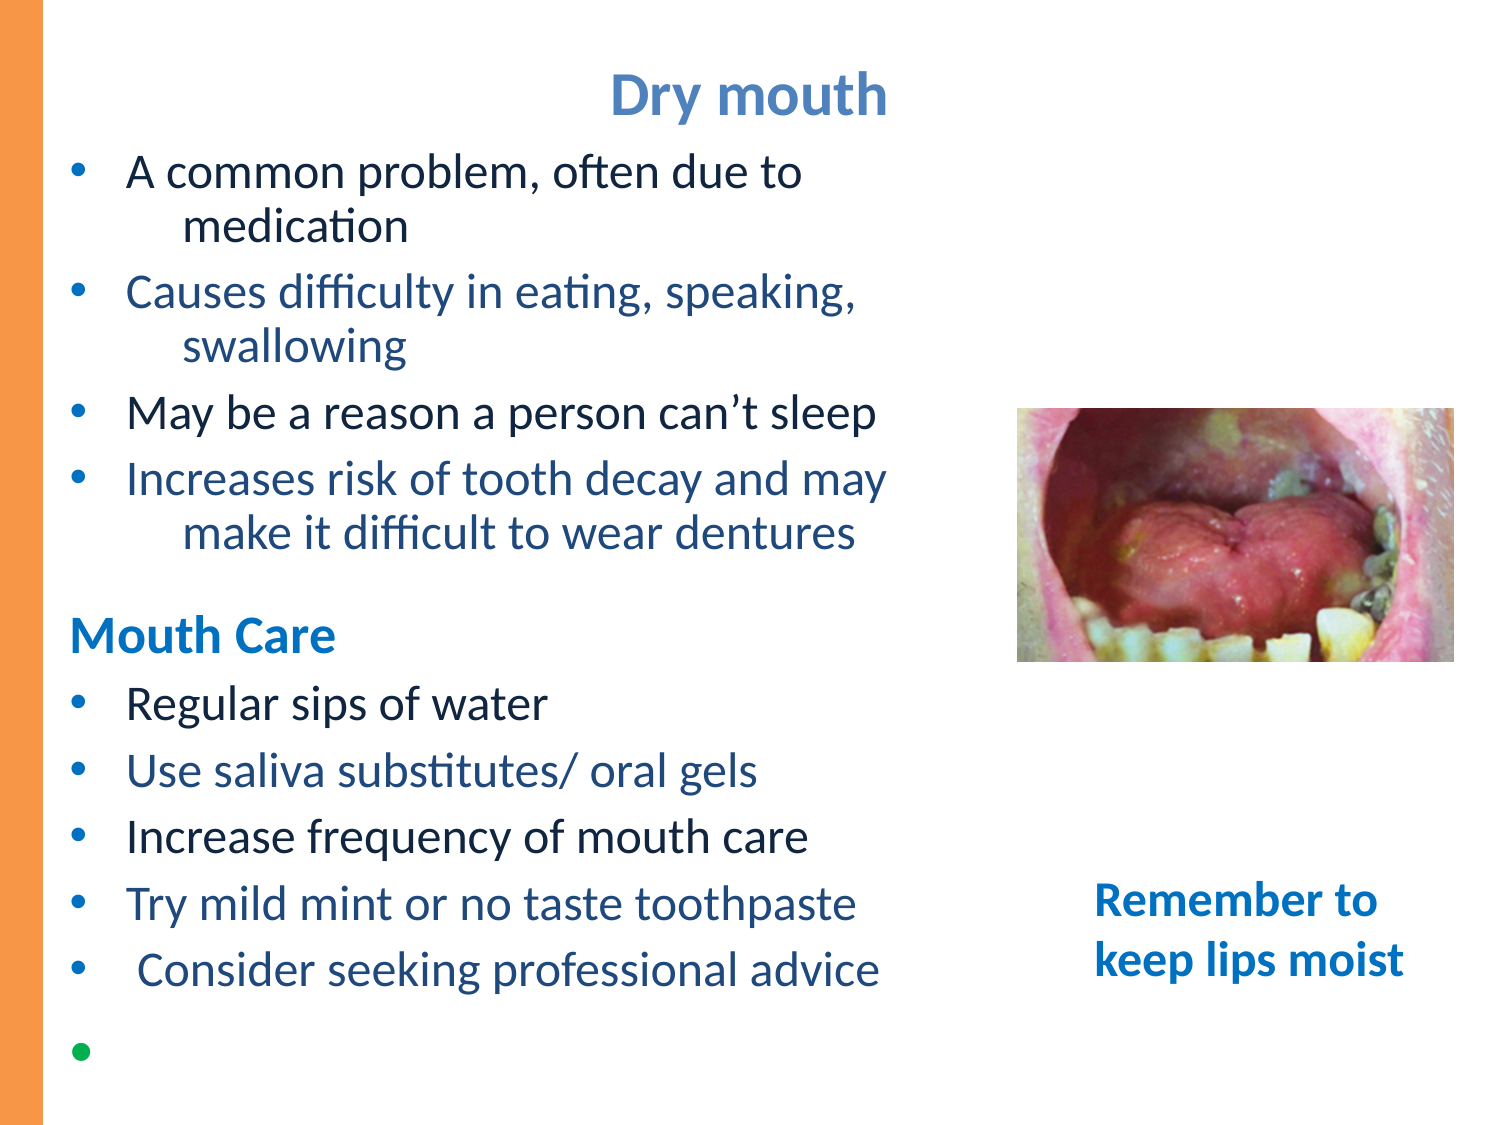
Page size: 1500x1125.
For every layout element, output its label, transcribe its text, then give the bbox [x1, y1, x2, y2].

list A common problem, often due to medication Causes difficulty in eating, speaking, swallowing May be a reason a person can’t sleep Increases risk of tooth decay and may make it difficult to wear dentures Mouth Care Regular sips of water Use saliva substitutes/ oral gels Increase frequency of mouth care Try mild mint or no taste toothpaste Consider seeking professional advice [54, 137, 1028, 1080]
title Dry mouth [75, 45, 1426, 211]
picture [1017, 408, 1454, 662]
text_box [0, 0, 41, 1125]
text_box Remember to keep lips moist [1079, 858, 1446, 996]
